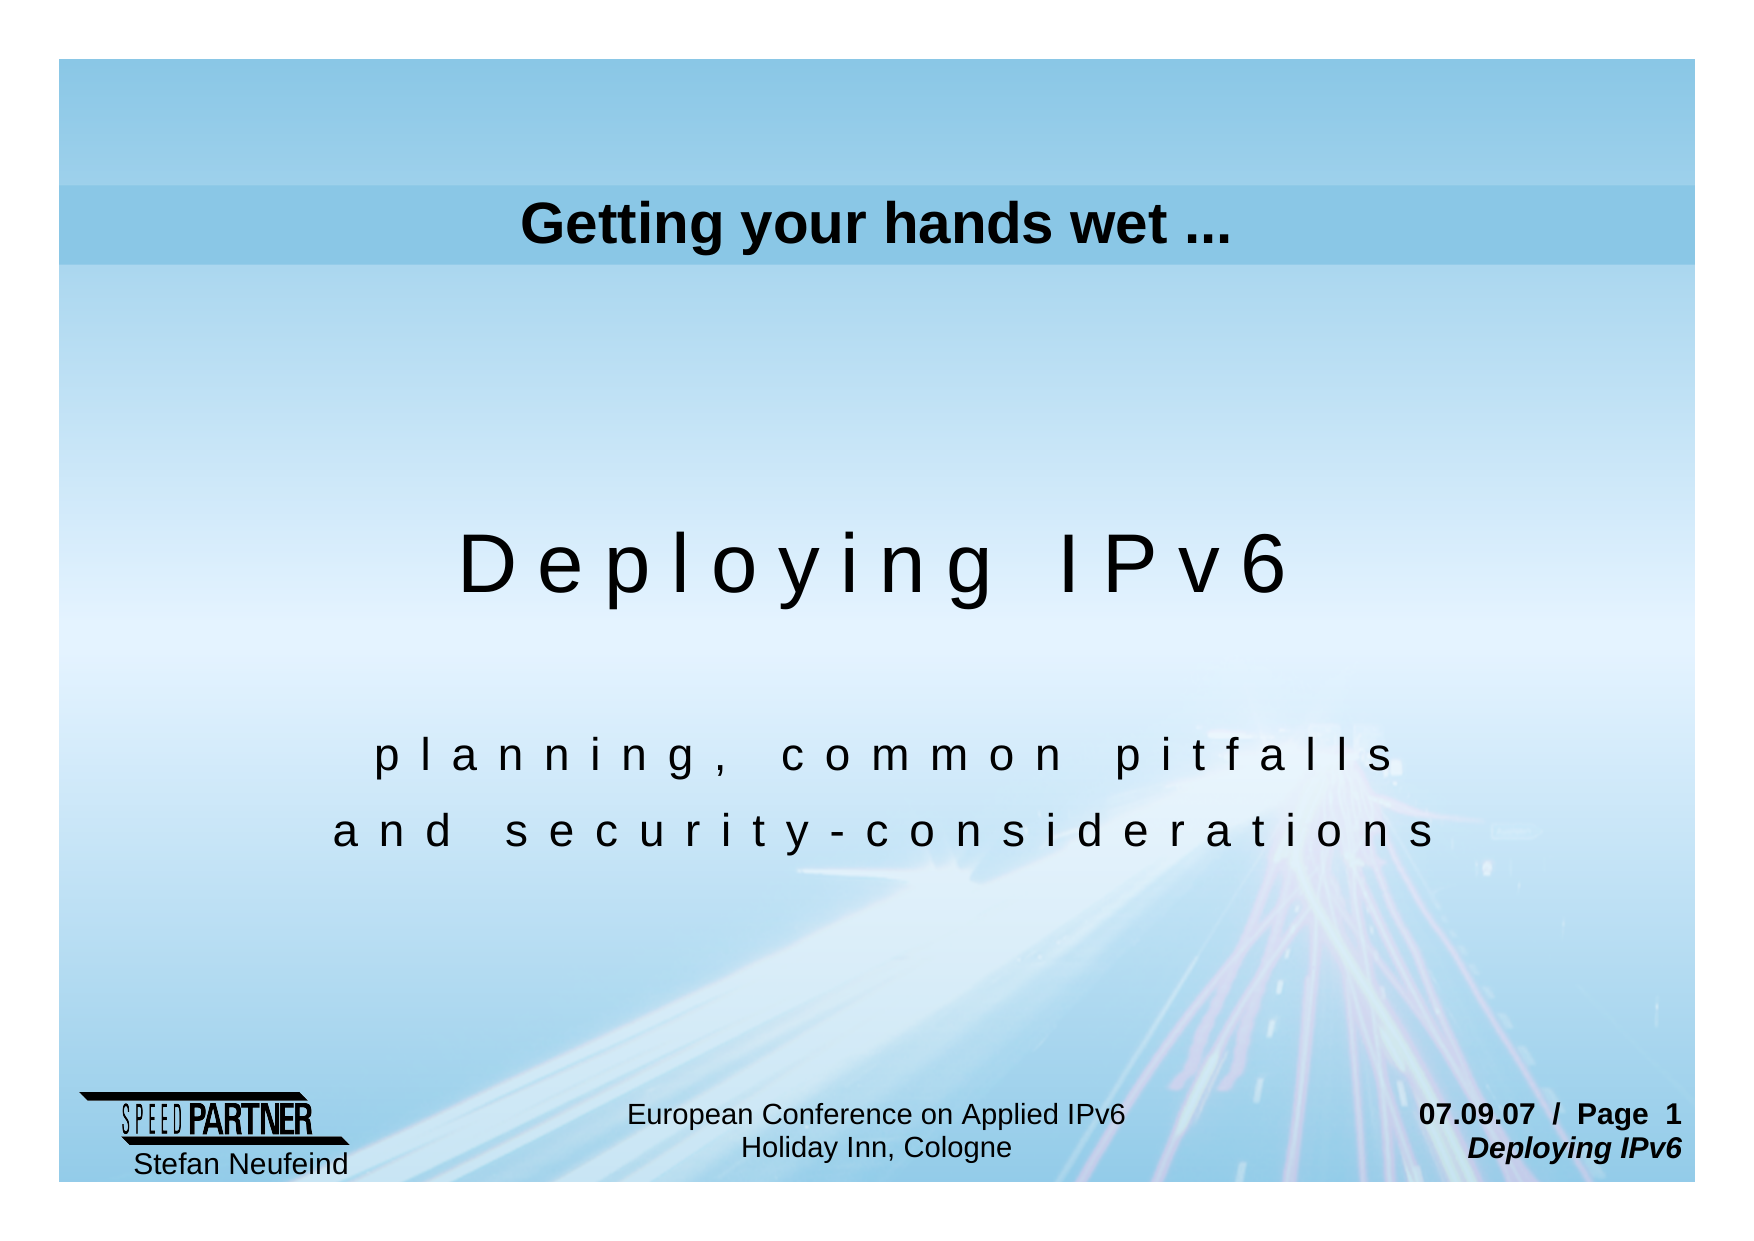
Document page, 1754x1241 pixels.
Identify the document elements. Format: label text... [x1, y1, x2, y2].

picture [59, 265, 1695, 1182]
title Getting your hands wet ... [59, 190, 1695, 257]
picture [59, 59, 1695, 185]
subtitle Deploying IPv6 planning, common pitfalls and security-considerations [71, 272, 1695, 1055]
